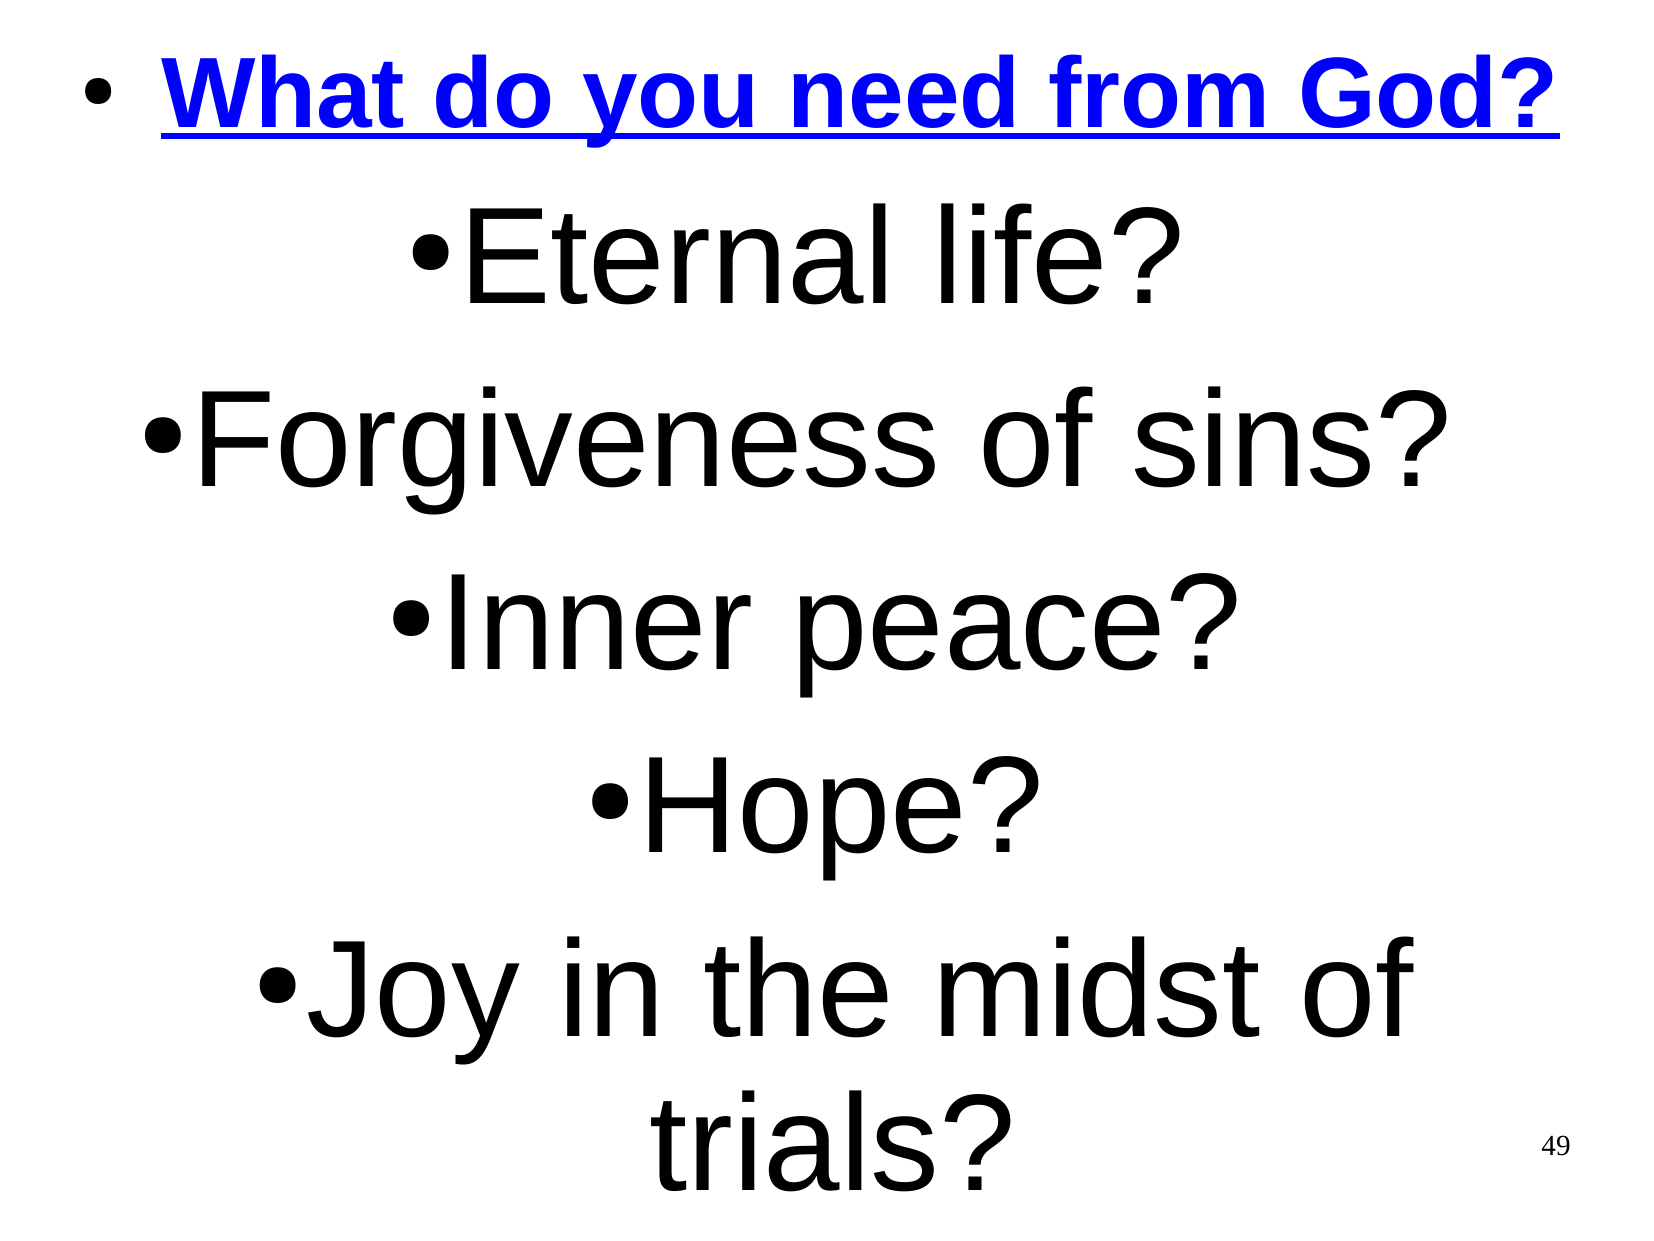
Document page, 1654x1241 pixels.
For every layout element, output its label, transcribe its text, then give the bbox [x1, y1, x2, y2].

list What do you need from God? Eternal life? Forgiveness of sins? Inner peace? Hope? Joy in the midst of trials? [37, 37, 1613, 1238]
